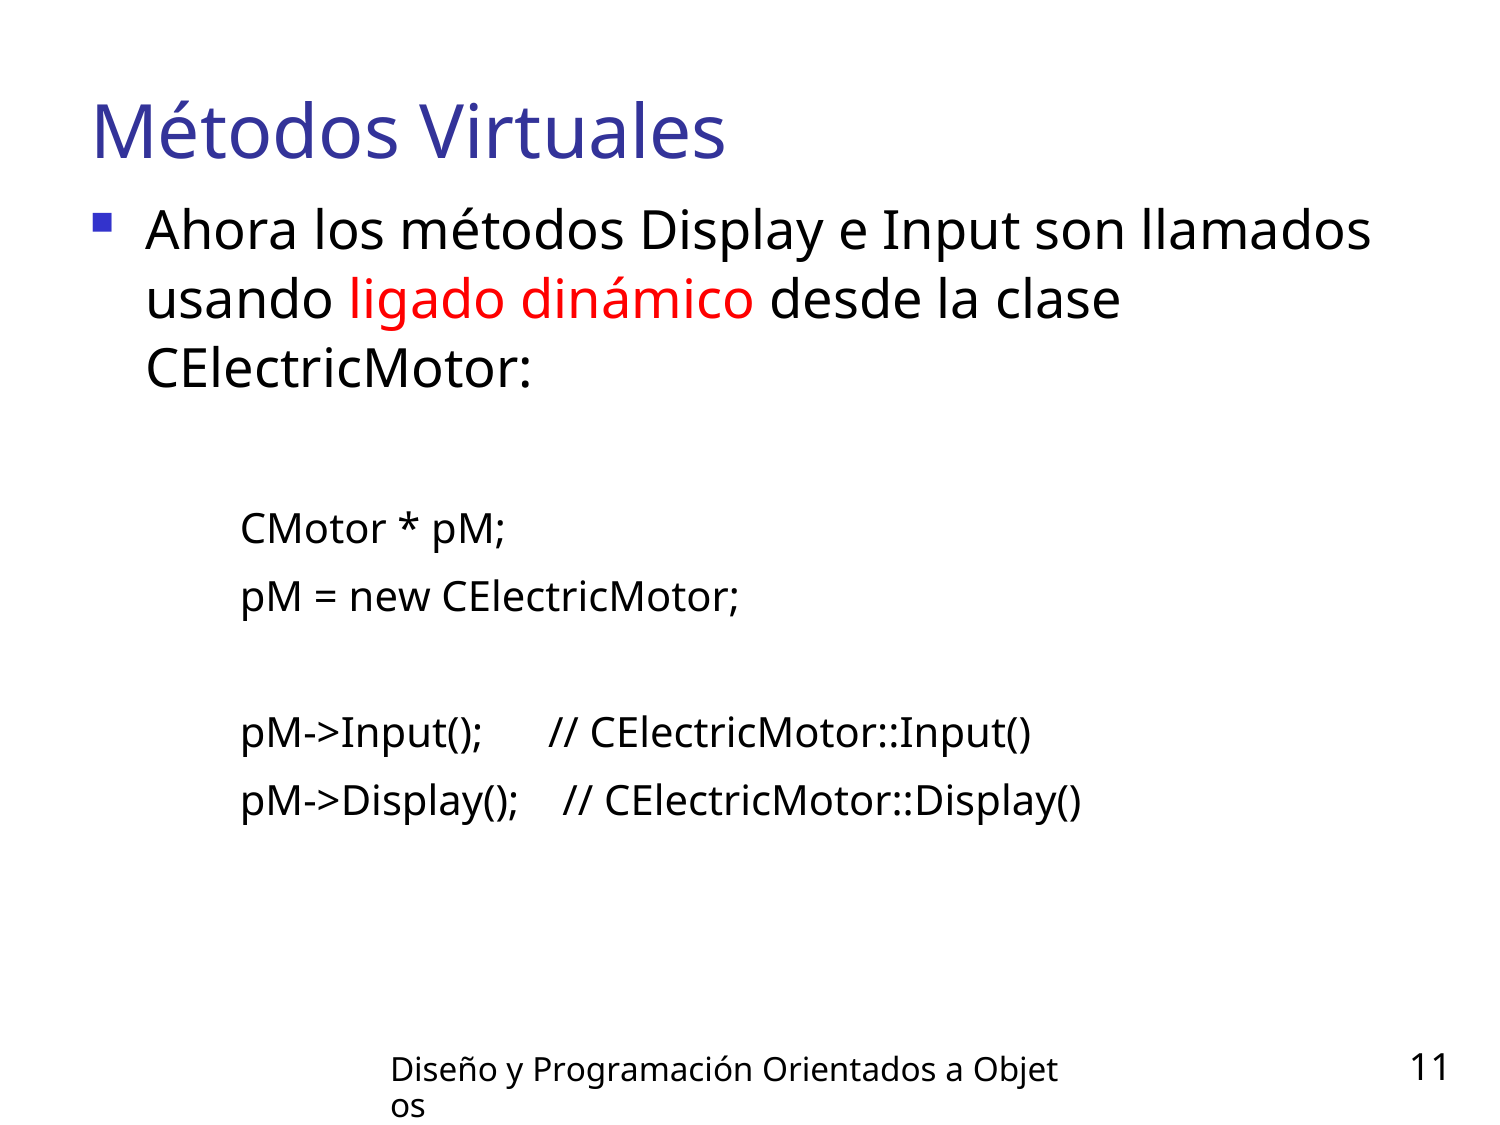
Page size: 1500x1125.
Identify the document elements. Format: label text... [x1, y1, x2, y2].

title Métodos Virtuales [75, 10, 1466, 188]
list Ahora los métodos Display e Input son llamados usando ligado dinámico desde la clase CElectricMotor: CMotor * pM; pM = new CElectricMotor; pM->Input(); // CElectricMotor::Input()‏ pM->Display(); // CElectricMotor::Display()‏ [75, 187, 1462, 1028]
